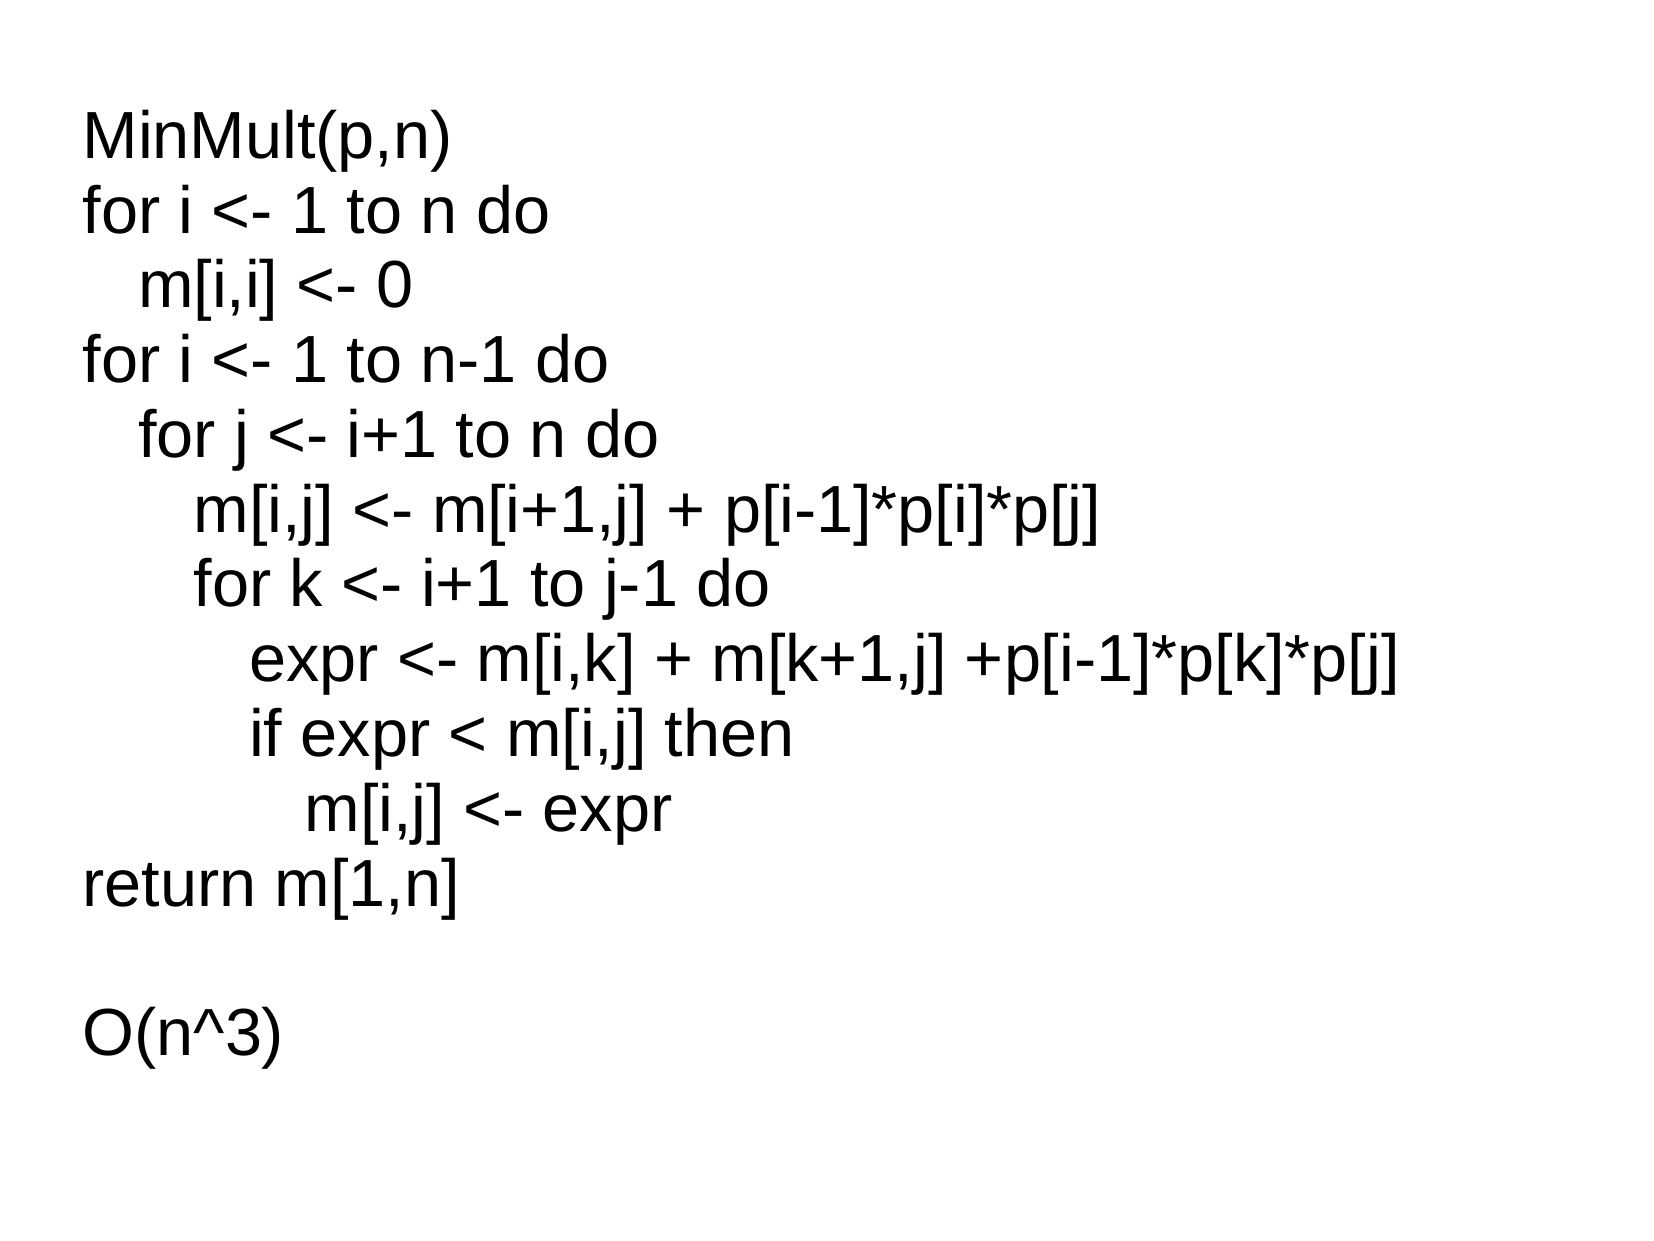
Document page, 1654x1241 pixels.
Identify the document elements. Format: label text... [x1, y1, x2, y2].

subtitle MinMult(p,n) for i <- 1 to n do m[i,i] <- 0 for i <- 1 to n-1 do for j <- i+1 to n do m[i,j] <- m[i+1,j] + p[i-1]*p[i]*p[j] for k <- i+1 to j-1 do expr <- m[i,k] + m[k+1,j] +p[i-1]*p[k]*p[j] if expr < m[i,j] then m[i,j] <- expr return m[1,n] O(n^3) [82, 59, 1571, 1109]
